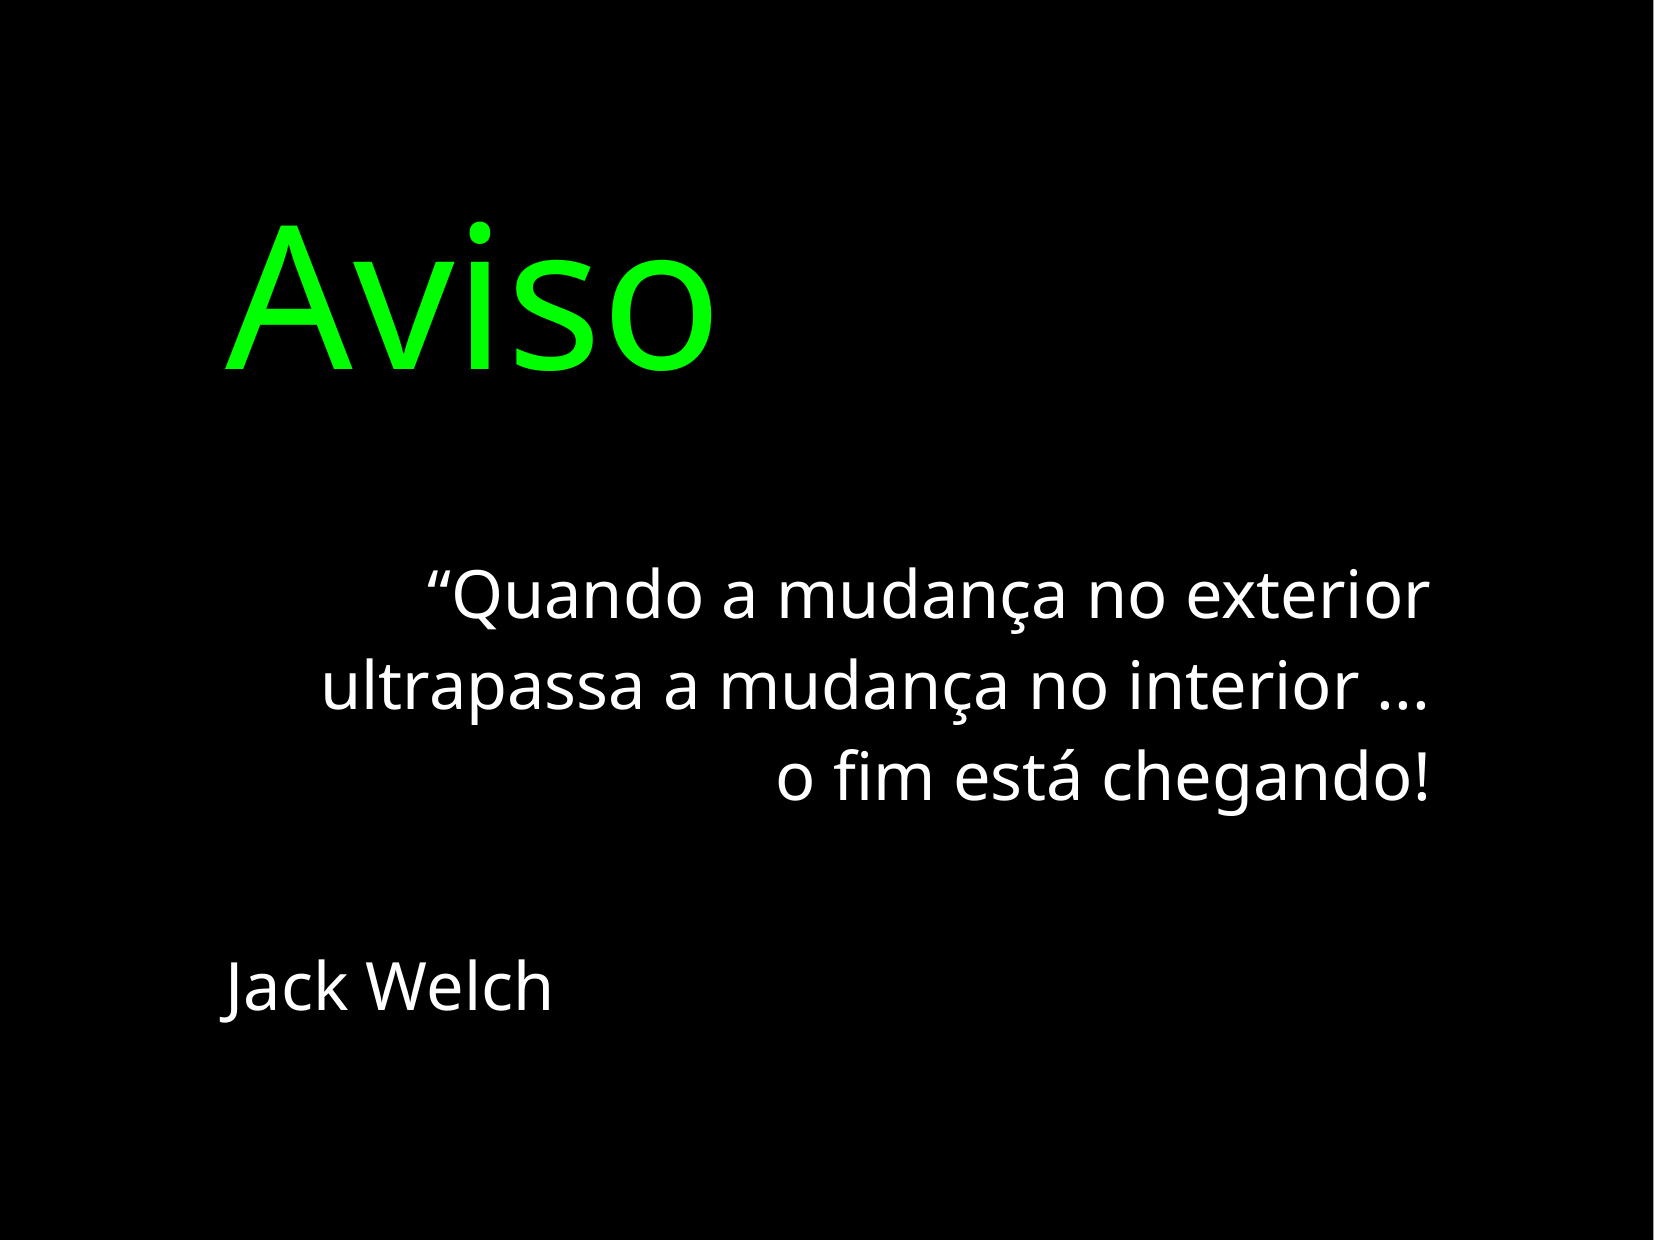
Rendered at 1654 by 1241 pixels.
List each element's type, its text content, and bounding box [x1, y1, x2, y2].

list Aviso “Quando a mudança no exterior ultrapassa a mudança no interior ... o fim está chegando! Jack Welch [192, 147, 1447, 1071]
